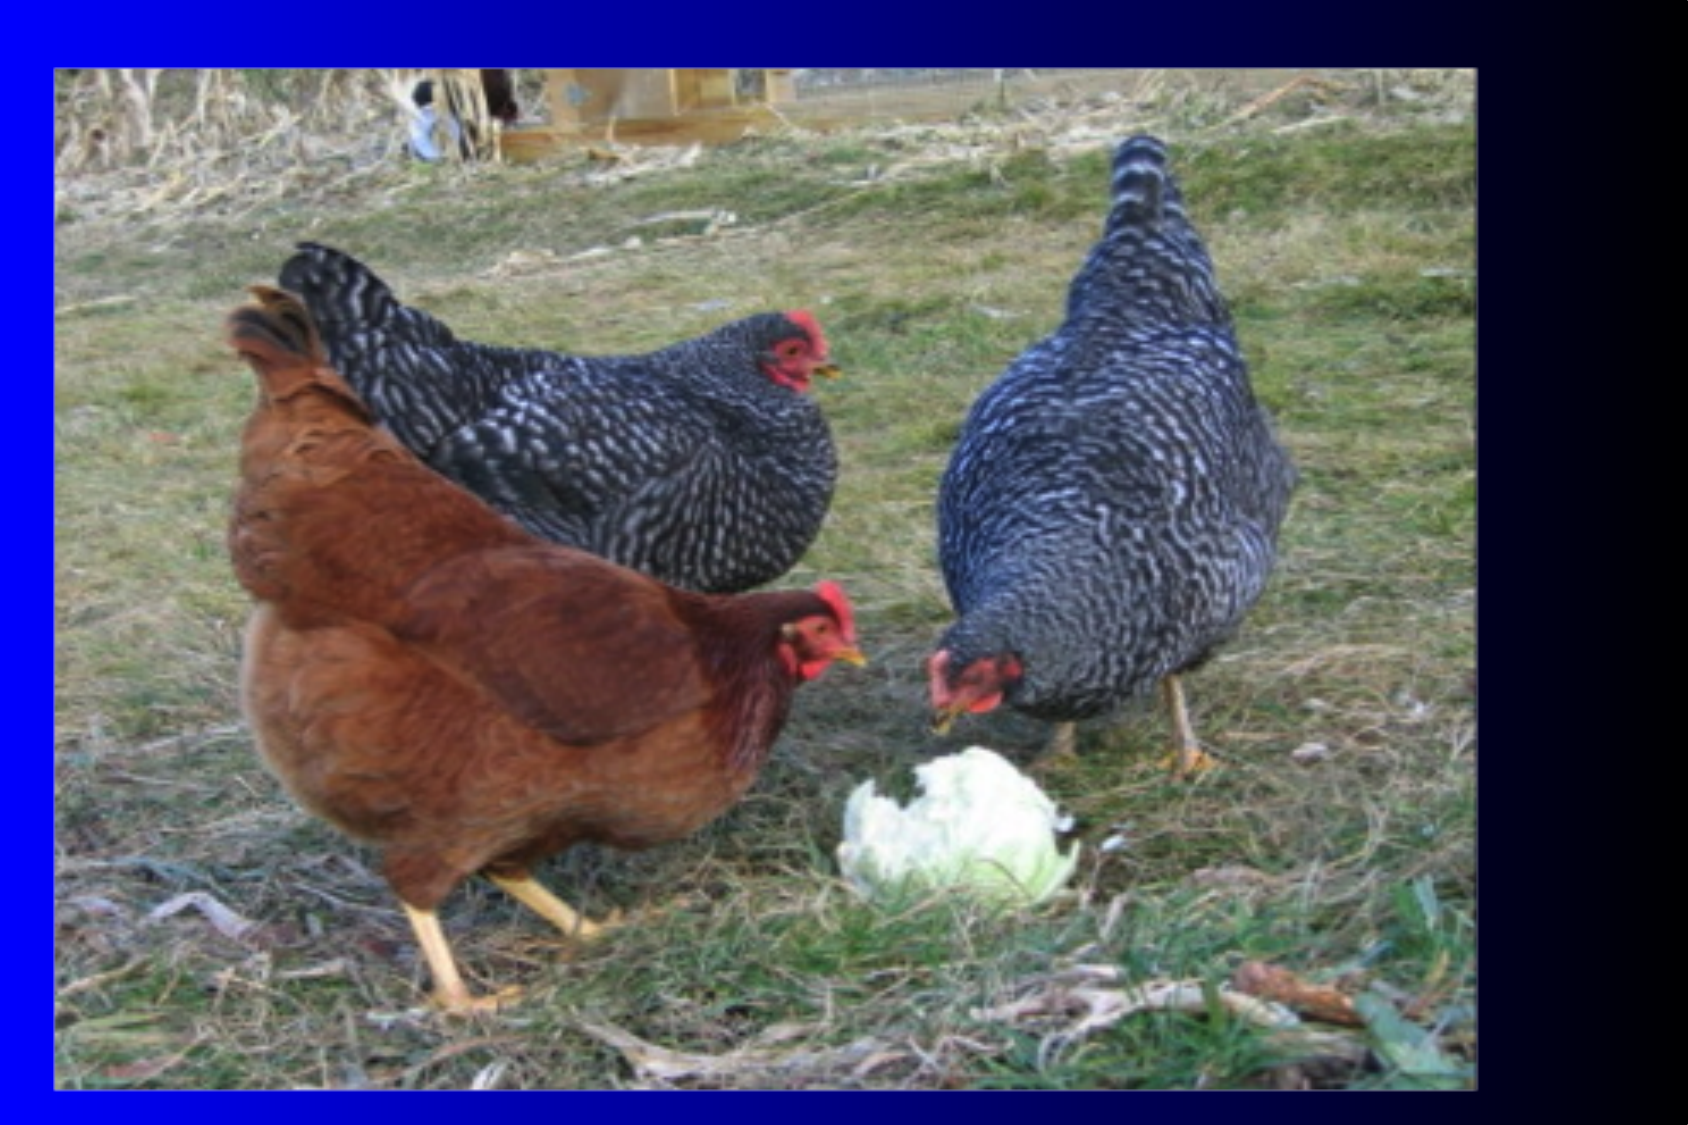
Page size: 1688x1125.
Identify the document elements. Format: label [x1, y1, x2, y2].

picture [52, 66, 1482, 1095]
